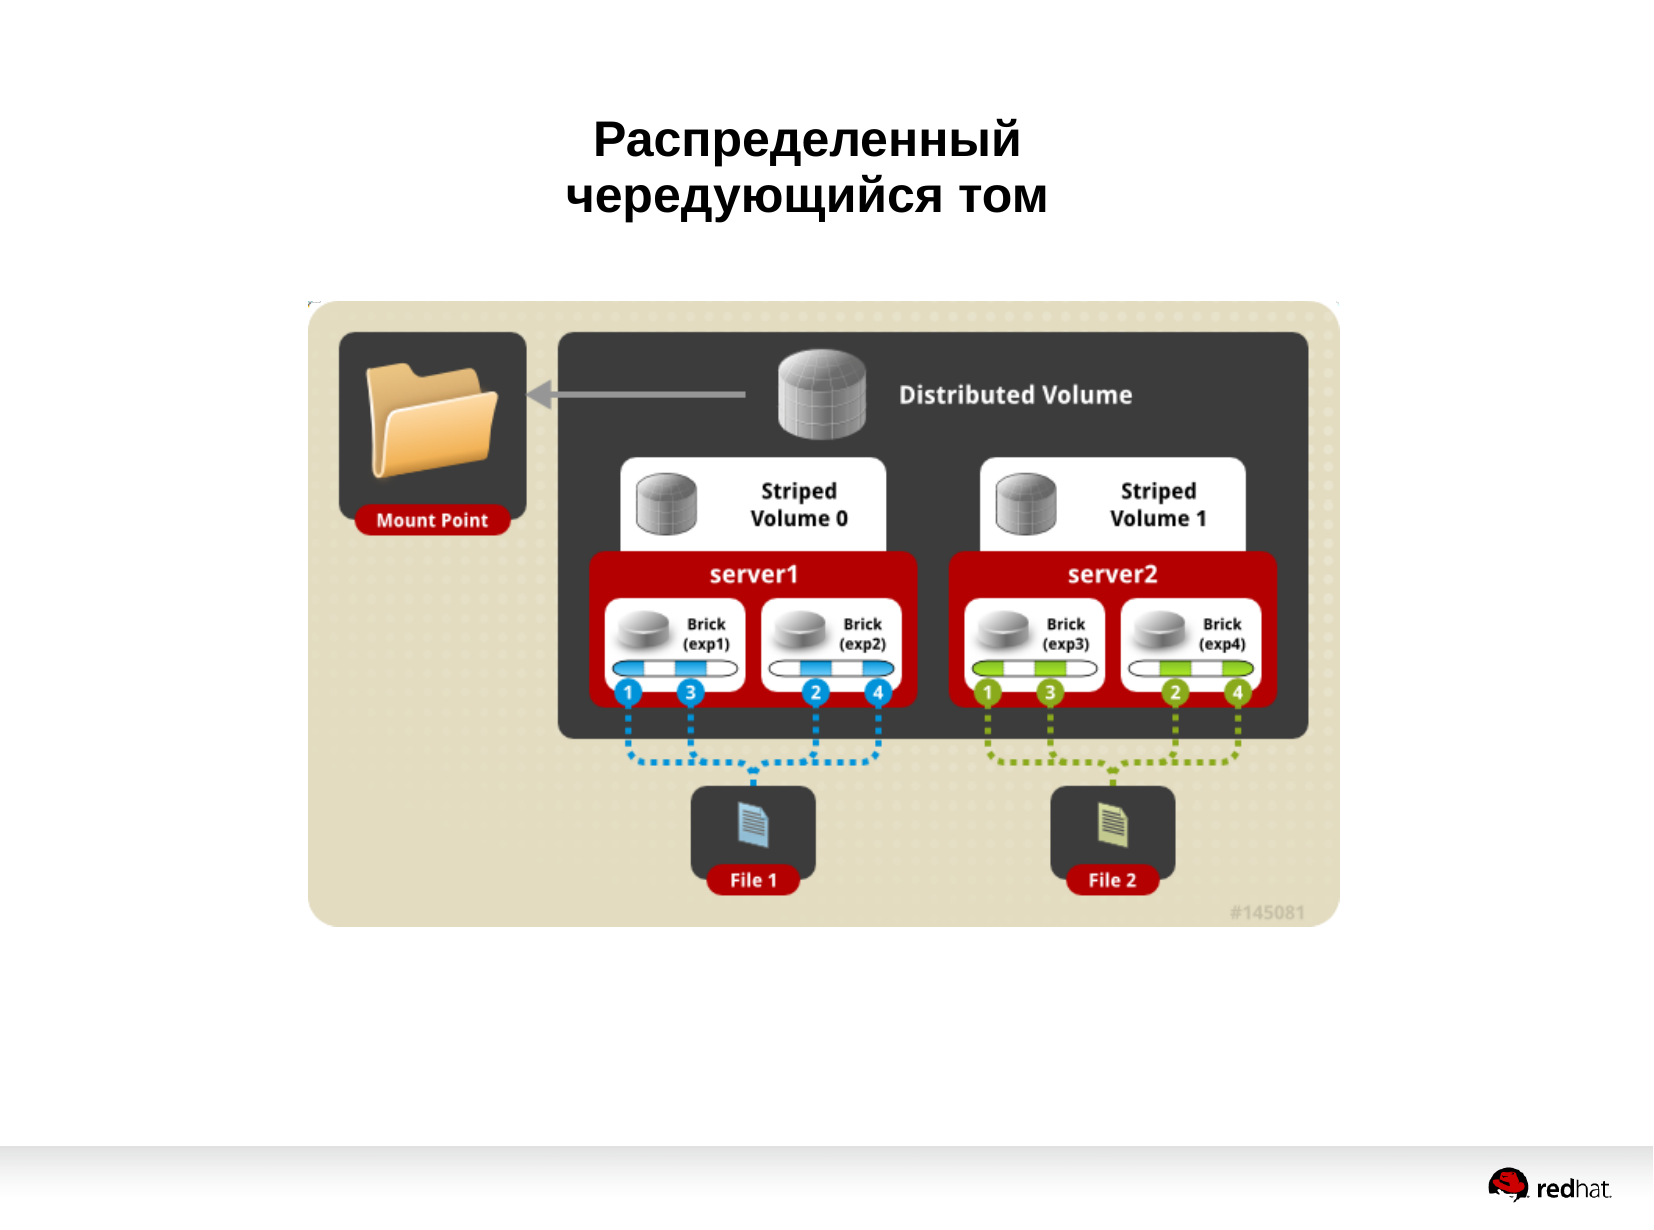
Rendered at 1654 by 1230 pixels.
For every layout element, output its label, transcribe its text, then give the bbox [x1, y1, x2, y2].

picture [308, 301, 1340, 927]
text_box Распределенный чередующийся том [551, 103, 1114, 231]
picture [0, 1146, 1653, 1230]
